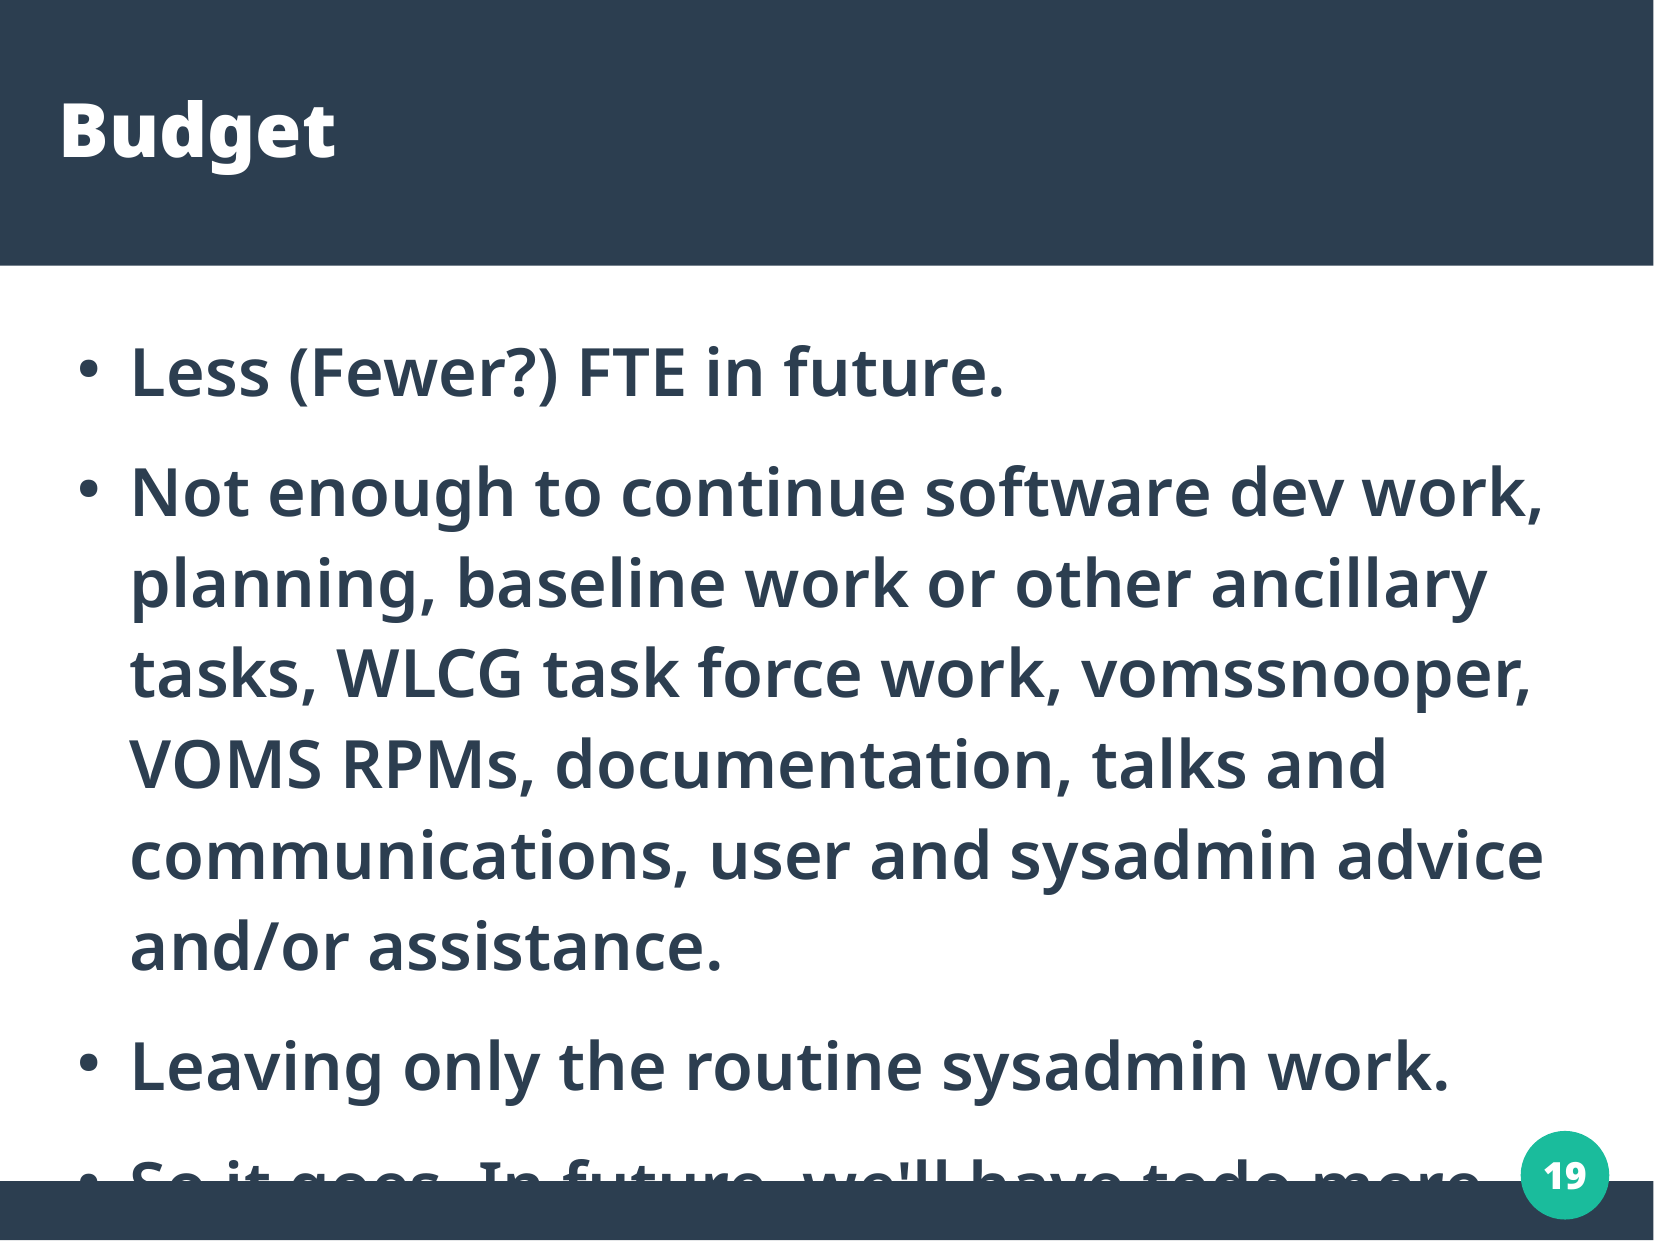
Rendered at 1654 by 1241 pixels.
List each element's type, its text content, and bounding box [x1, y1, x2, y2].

list Less (Fewer?) FTE in future. Not enough to continue software dev work, planning, baseline work or other ancillary tasks, WLCG task force work, vomssnooper, VOMS RPMs, documentation, talks and communications, user and sysadmin advice and/or assistance. Leaving only the routine sysadmin work. So it goes. In future, we'll have todo more “roll your own.” [59, 324, 1595, 1152]
title Budget [59, 49, 1595, 207]
